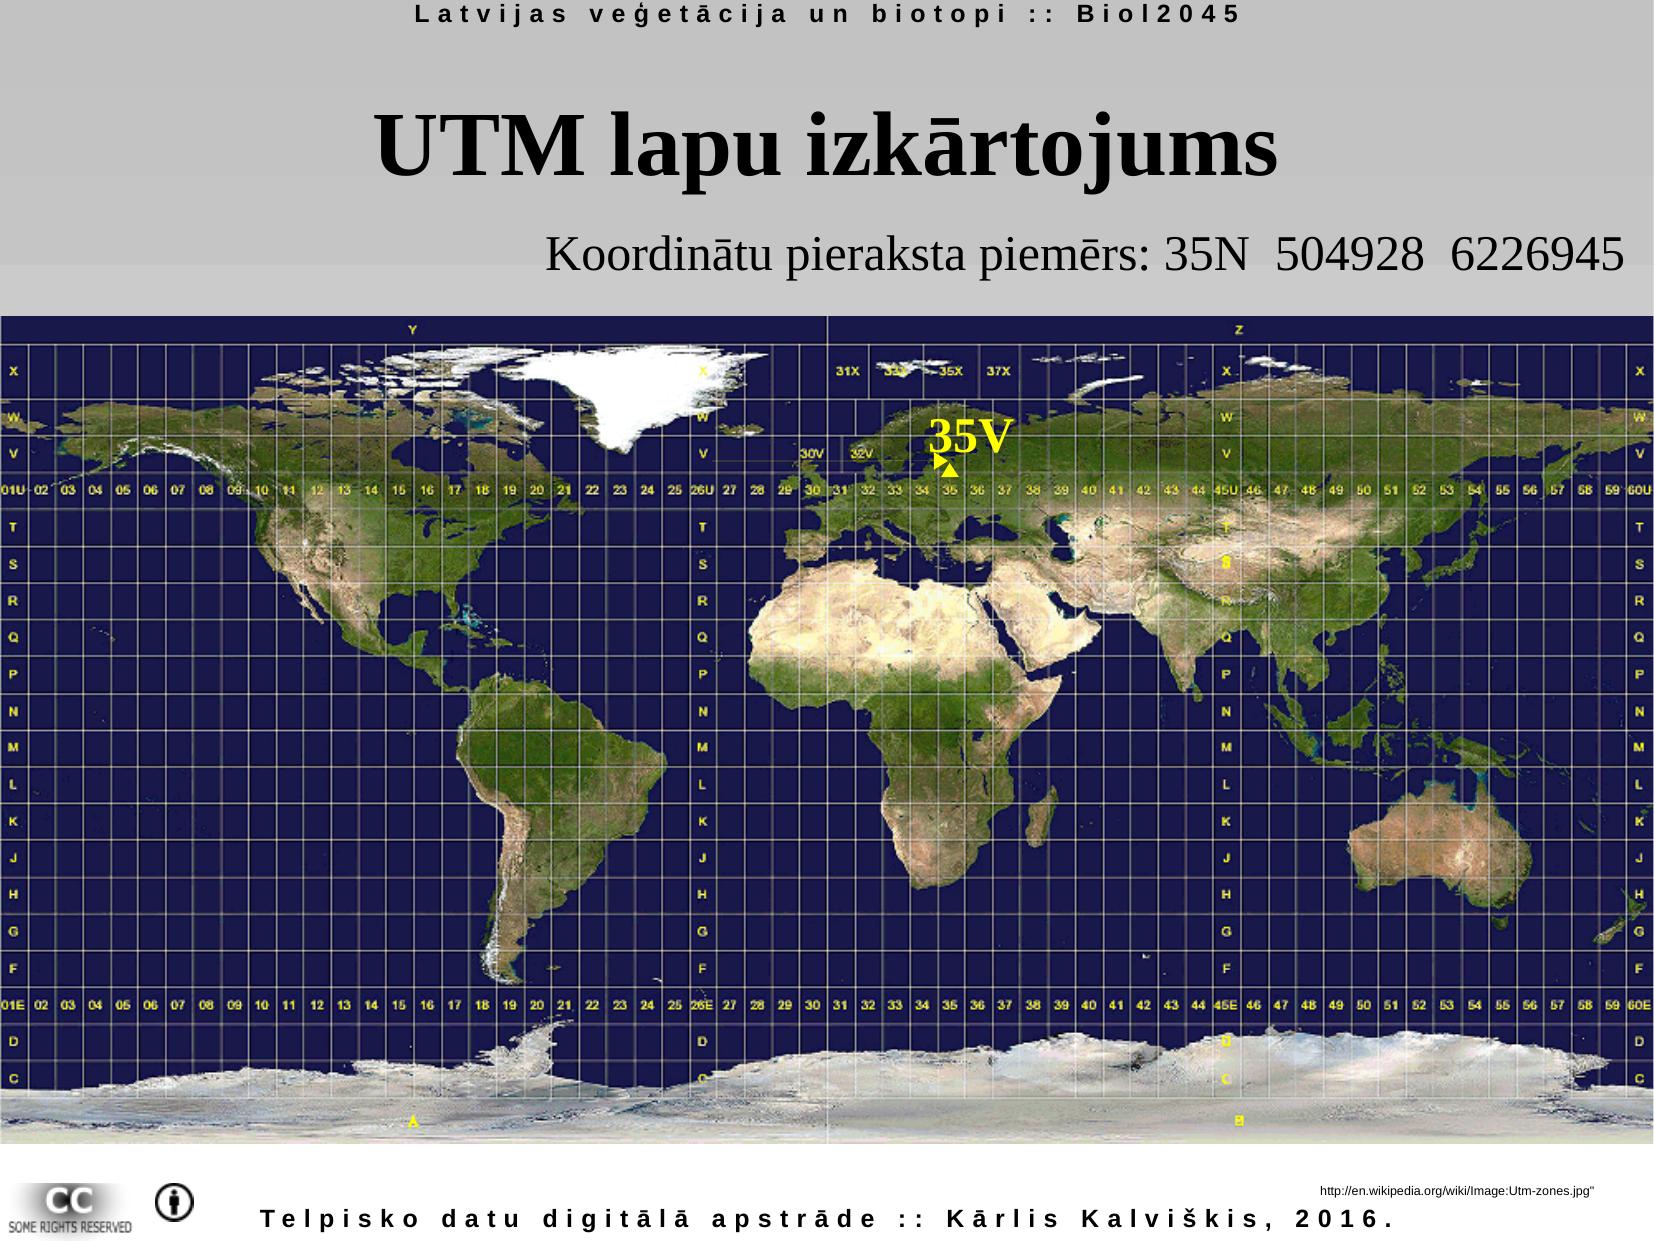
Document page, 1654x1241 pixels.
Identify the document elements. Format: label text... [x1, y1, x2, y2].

picture [0, 287, 1654, 1241]
text_box 35V [928, 408, 1015, 464]
text_box http://en.wikipedia.org/wiki/Image:Utm-zones.jpg" [1320, 1183, 1595, 1199]
text_box Koordinātu pieraksta piemērs: 35N 504928 6226945 [545, 225, 1626, 282]
title UTM lapu izkārtojums [0, 1, 1654, 287]
